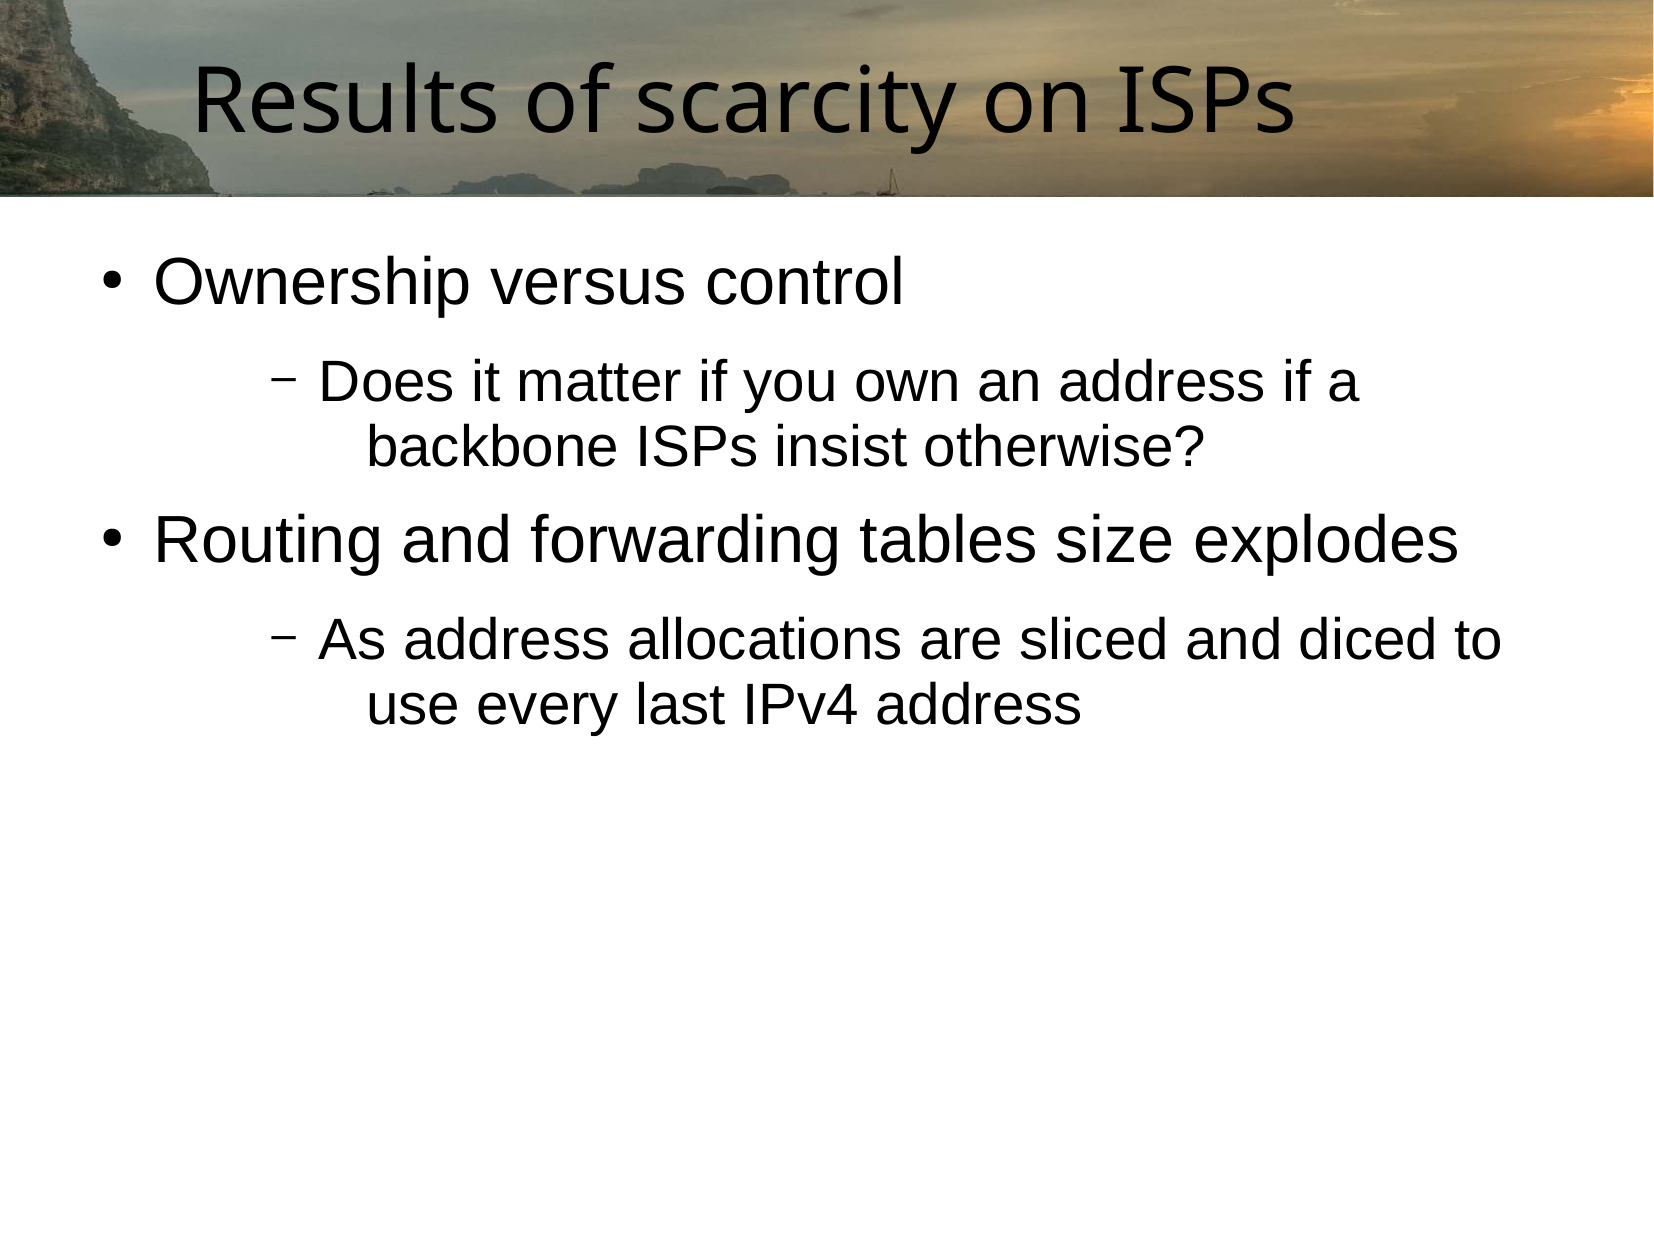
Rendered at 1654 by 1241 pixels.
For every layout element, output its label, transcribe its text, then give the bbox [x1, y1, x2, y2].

list Ownership versus control Does it matter if you own an address if a backbone ISPs insist otherwise? Routing and forwarding tables size explodes As address allocations are sliced and diced to use every last IPv4 address [82, 244, 1571, 1210]
title Results of scarcity on ISPs [190, 7, 1571, 186]
picture [0, 0, 1654, 197]
